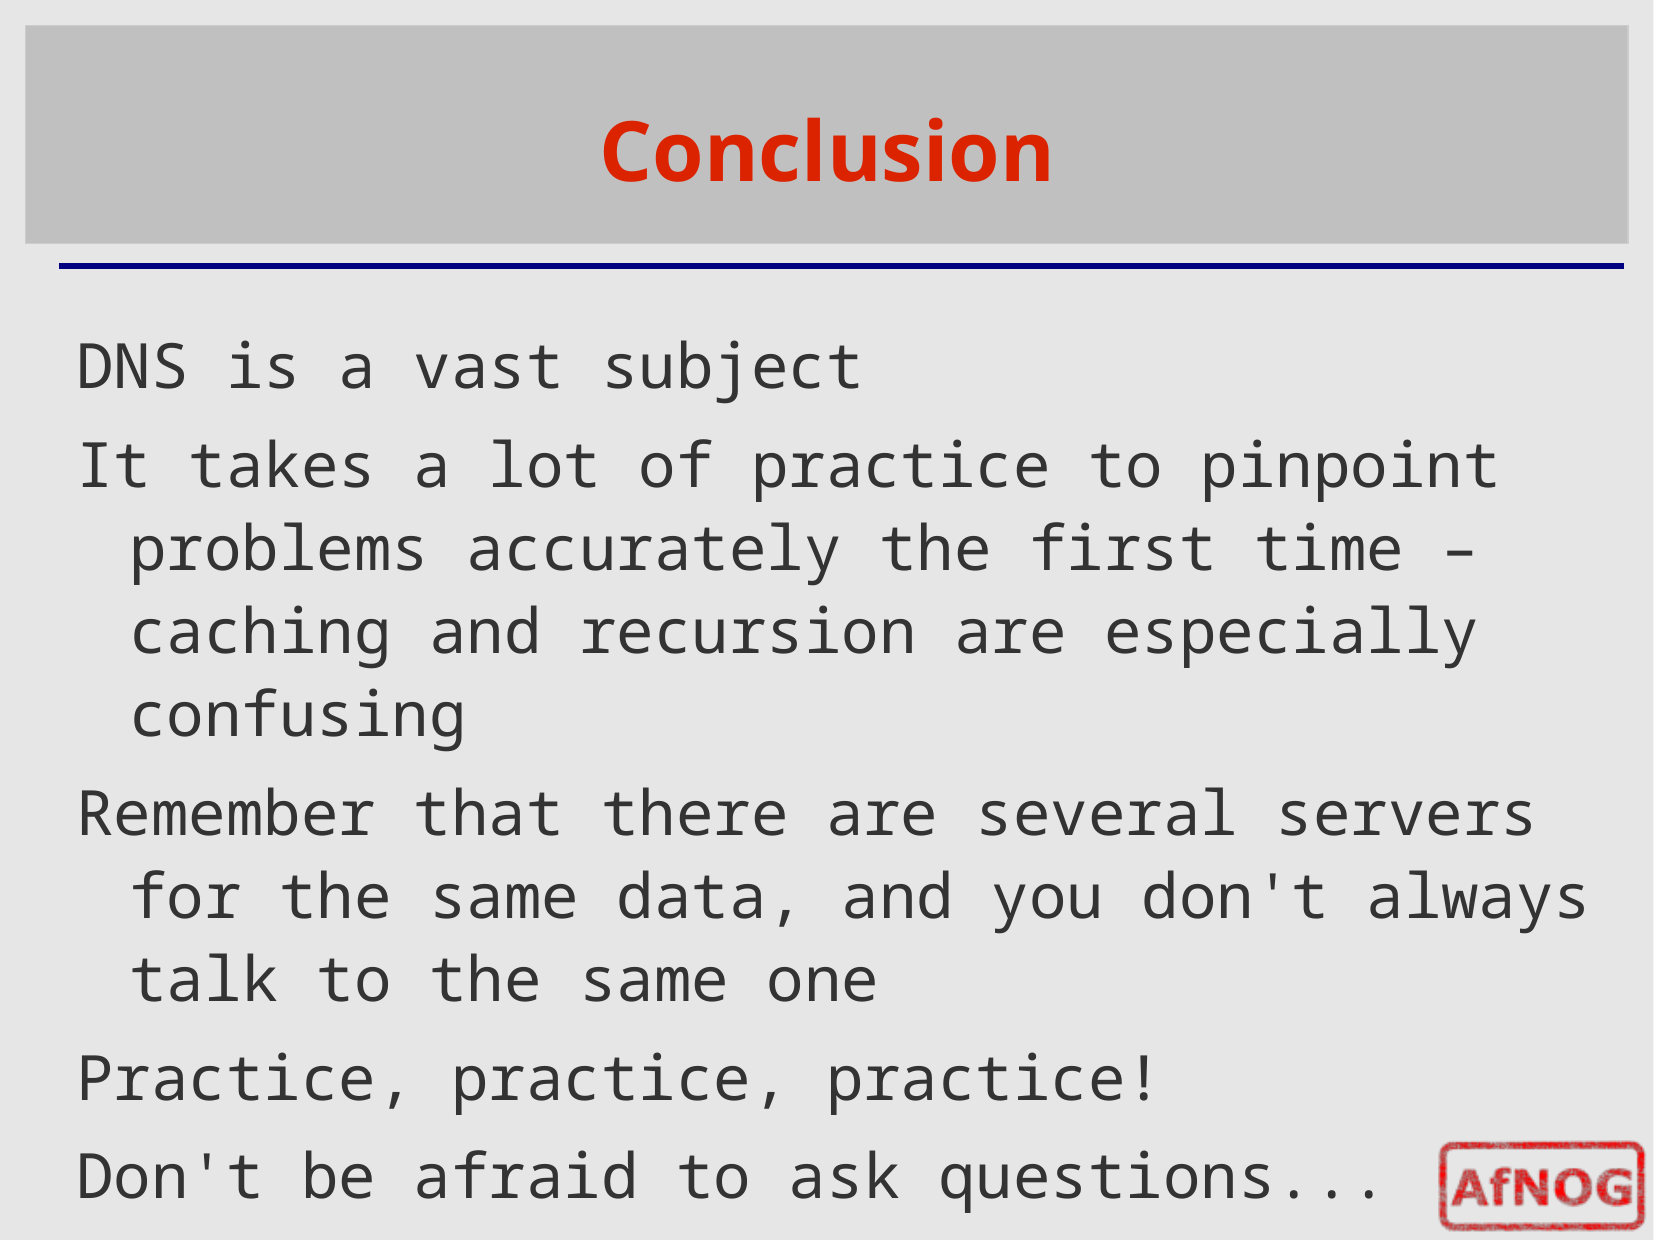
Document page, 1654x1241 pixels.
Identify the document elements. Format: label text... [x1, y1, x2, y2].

title Conclusion [121, 46, 1534, 254]
picture [1437, 1139, 1648, 1235]
list DNS is a vast subject It takes a lot of practice to pinpoint problems accurately the first time – caching and recursion are especially confusing Remember that there are several servers for the same data, and you don't always talk to the same one Practice, practice, practice! Don't be afraid to ask questions... [59, 322, 1595, 1132]
